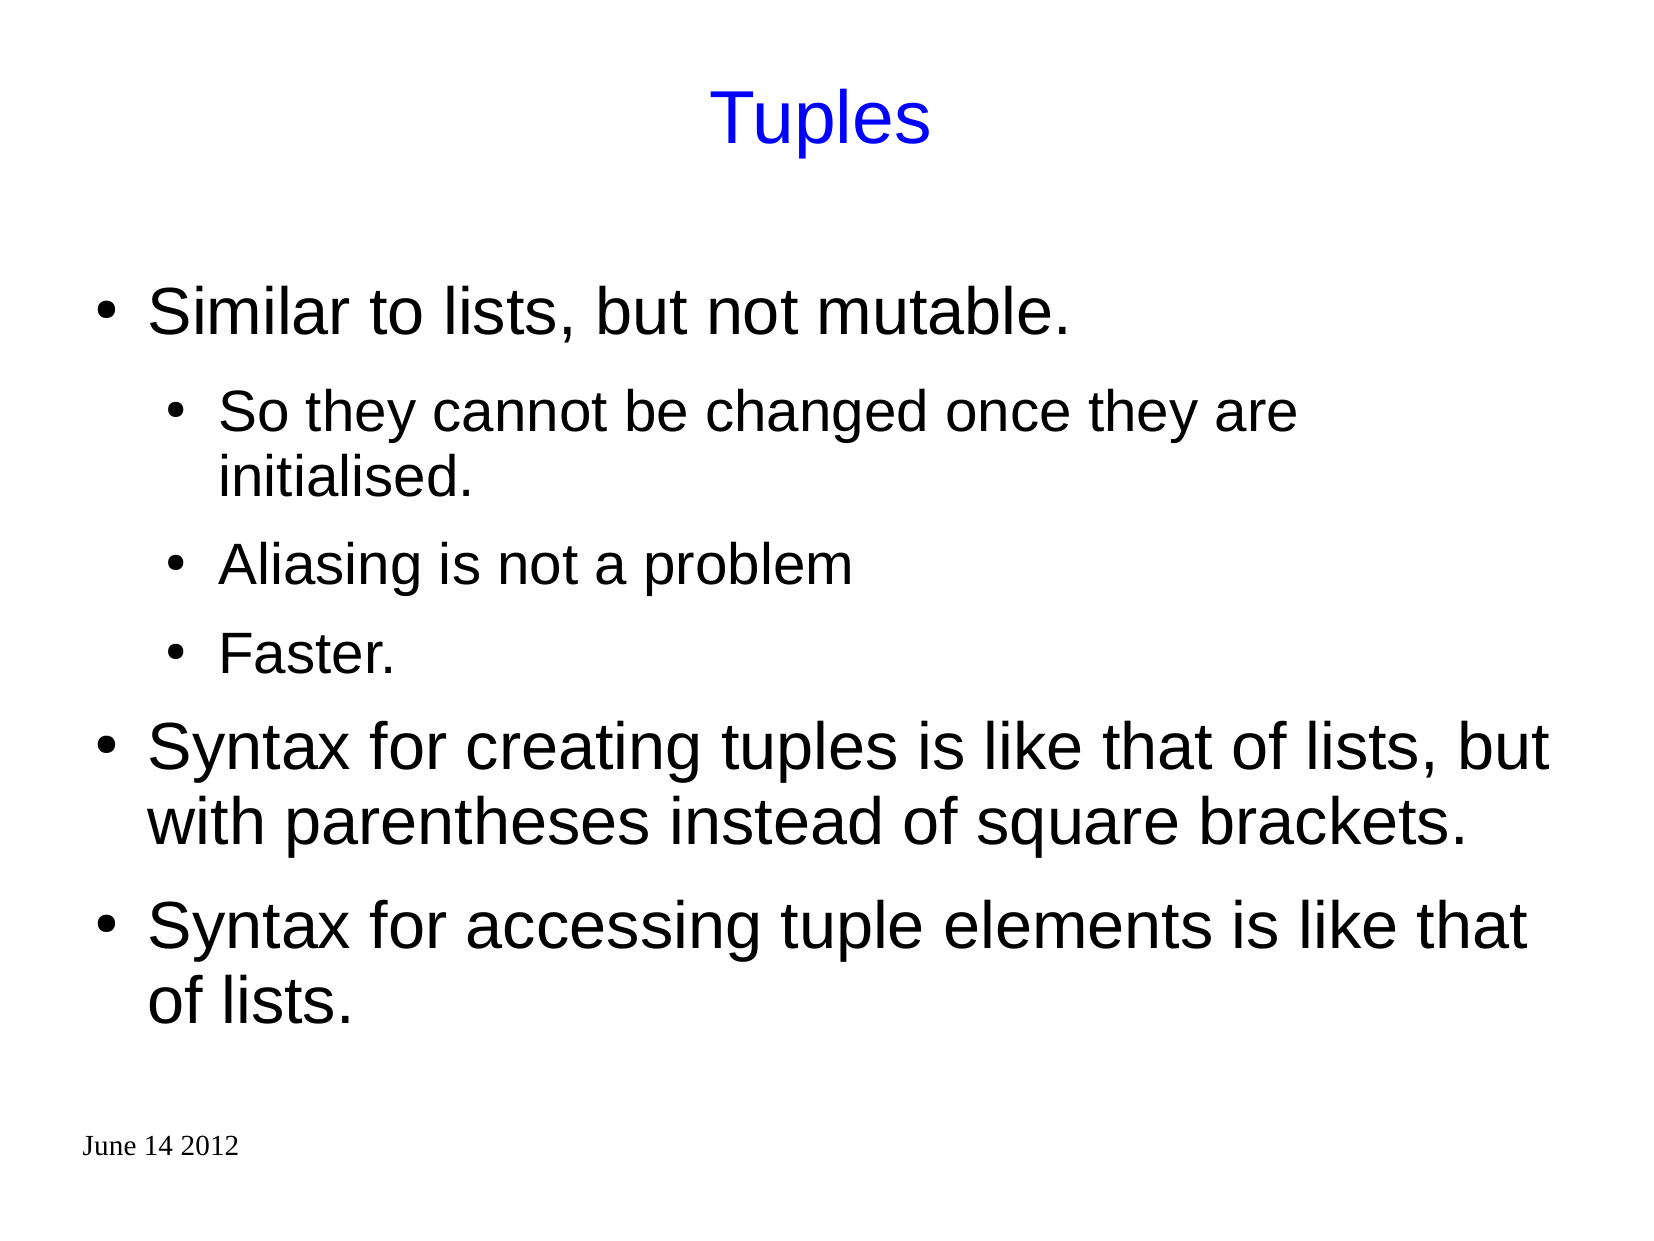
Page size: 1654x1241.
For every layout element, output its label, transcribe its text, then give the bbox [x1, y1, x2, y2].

title Tuples [76, 58, 1565, 178]
list Similar to lists, but not mutable. So they cannot be changed once they are initialised. Aliasing is not a problem Faster. Syntax for creating tuples is like that of lists, but with parentheses instead of square brackets. Syntax for accessing tuple elements is like that of lists. [76, 274, 1565, 1093]
